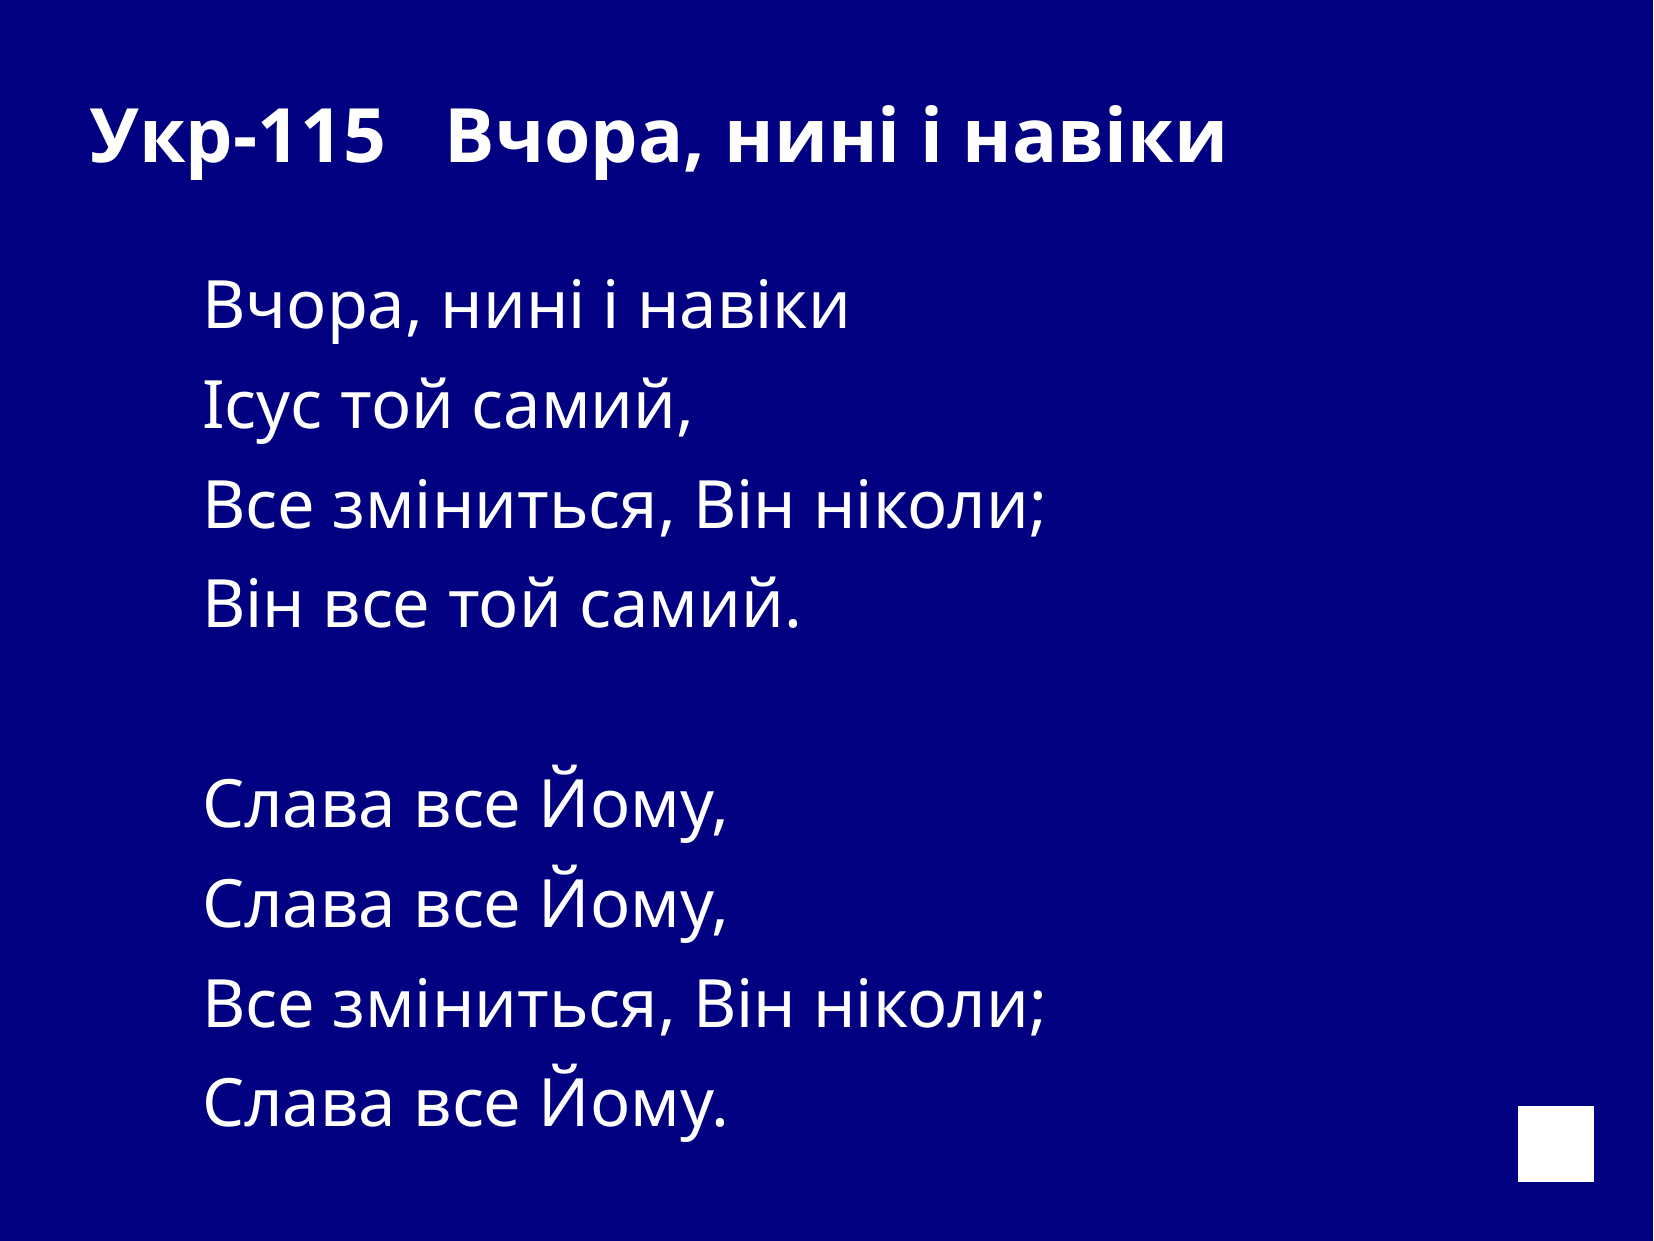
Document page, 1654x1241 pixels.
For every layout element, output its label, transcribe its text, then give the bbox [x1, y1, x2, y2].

text_box Вчора, нині і навіки Ісус той самий, Все зміниться, Він ніколи; Він все той самий. Слава все Йому, Слава все Йому, Все зміниться, Він ніколи; Слава все Йому. [75, 188, 1576, 1163]
text_box [1518, 1106, 1594, 1182]
text_box Укр-115 Вчора, нині і навіки [75, 75, 1576, 188]
